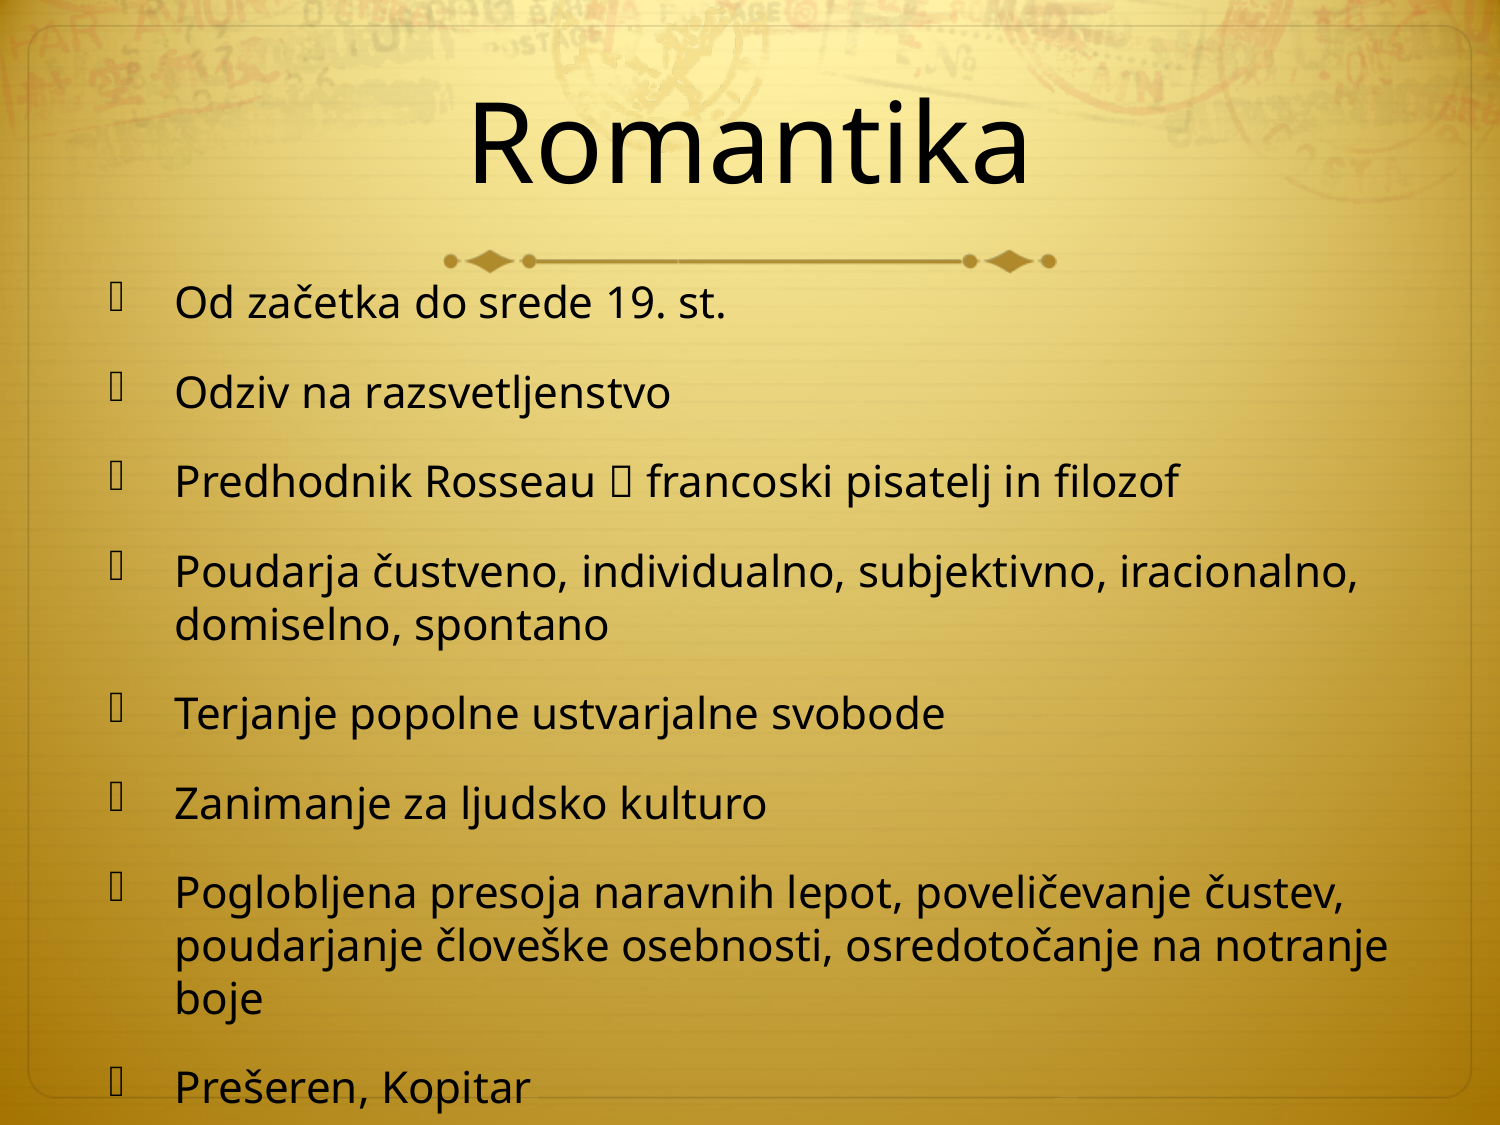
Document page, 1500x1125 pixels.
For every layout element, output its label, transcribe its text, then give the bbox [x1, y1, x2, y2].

title Romantika [93, 45, 1407, 233]
picture [0, 0, 1500, 1125]
list Od začetka do srede 19. st. Odziv na razsvetljenstvo Predhodnik Rosseau  francoski pisatelj in filozof Poudarja čustveno, individualno, subjektivno, iracionalno, domiselno, spontano Terjanje popolne ustvarjalne svobode Zanimanje za ljudsko kulturo Poglobljena presoja naravnih lepot, poveličevanje čustev, poudarjanje človeške osebnosti, osredotočanje na notranje boje Prešeren, Kopitar [93, 267, 1407, 1125]
